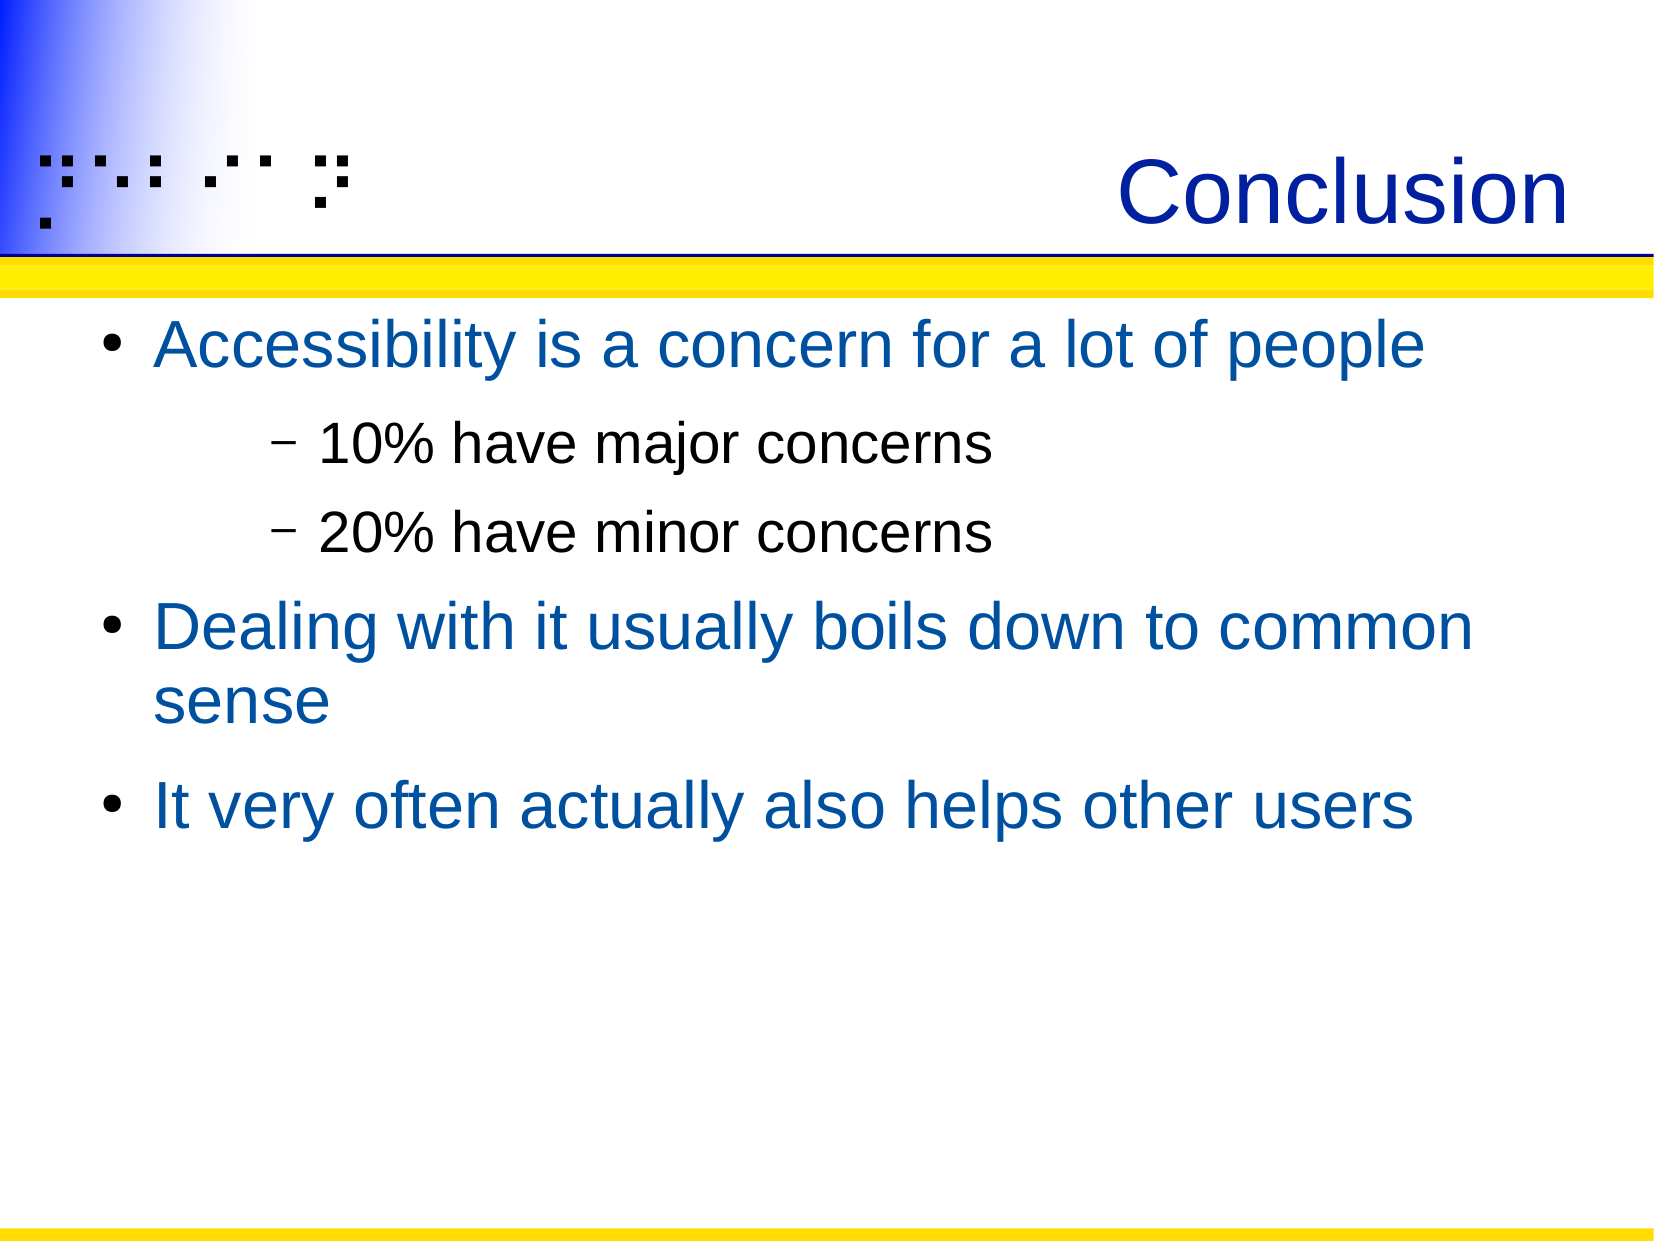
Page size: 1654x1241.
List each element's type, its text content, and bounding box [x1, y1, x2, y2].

list Accessibility is a concern for a lot of people 10% have major concerns 20% have minor concerns Dealing with it usually boils down to common sense It very often actually also helps other users [82, 307, 1571, 1111]
title Conclusion [372, 134, 1571, 250]
